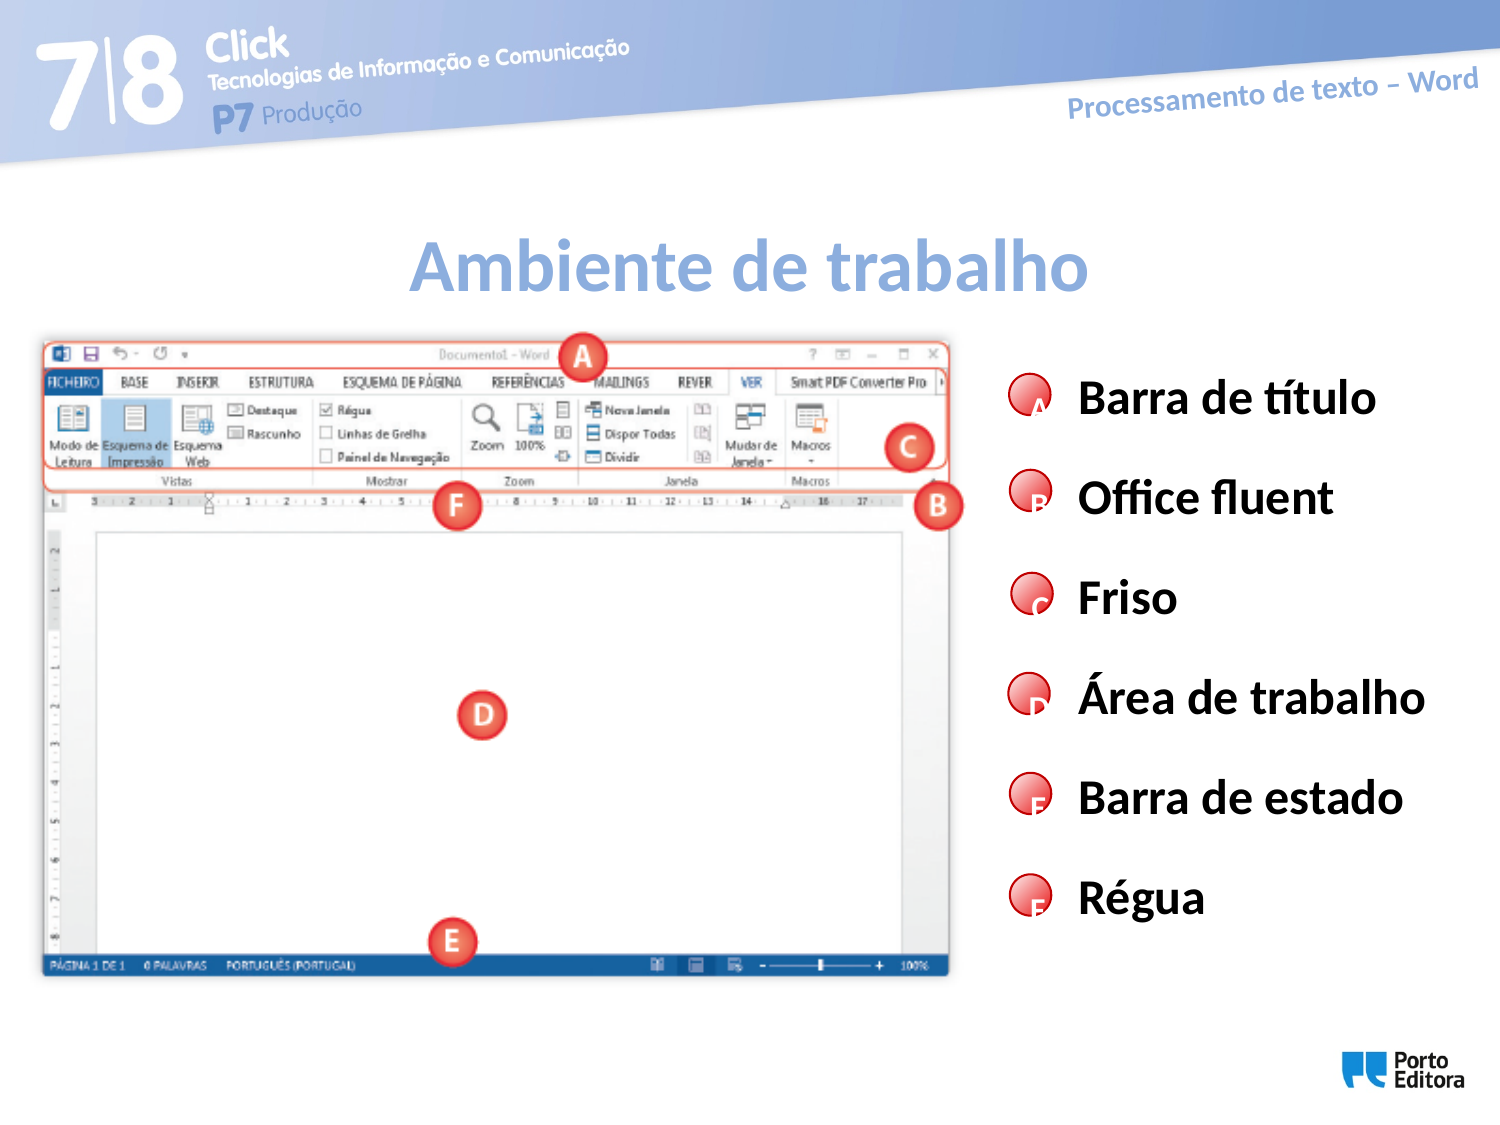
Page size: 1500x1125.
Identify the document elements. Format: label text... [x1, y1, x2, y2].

text_box Barra de título [1063, 356, 1419, 433]
text_box D [1008, 672, 1050, 715]
text_box E [1009, 772, 1052, 815]
text_box A [1036, 404, 1042, 412]
text_box A [1009, 373, 1051, 416]
text_box C [1011, 572, 1053, 615]
text_box B [1036, 498, 1043, 504]
text_box D [1034, 701, 1044, 714]
picture [0, 0, 1500, 1125]
text_box Área de trabalho [1063, 656, 1459, 733]
text_box B [1009, 469, 1052, 512]
text_box Barra de estado [1063, 756, 1459, 833]
text_box Office fluent [1063, 456, 1408, 533]
text_box F [1009, 874, 1052, 916]
text_box Ambiente de trabalho [258, 218, 1241, 316]
text_box Processamento de texto – Word [1050, 51, 1500, 186]
text_box Régua [1063, 857, 1459, 933]
text_box Friso [1063, 556, 1459, 633]
